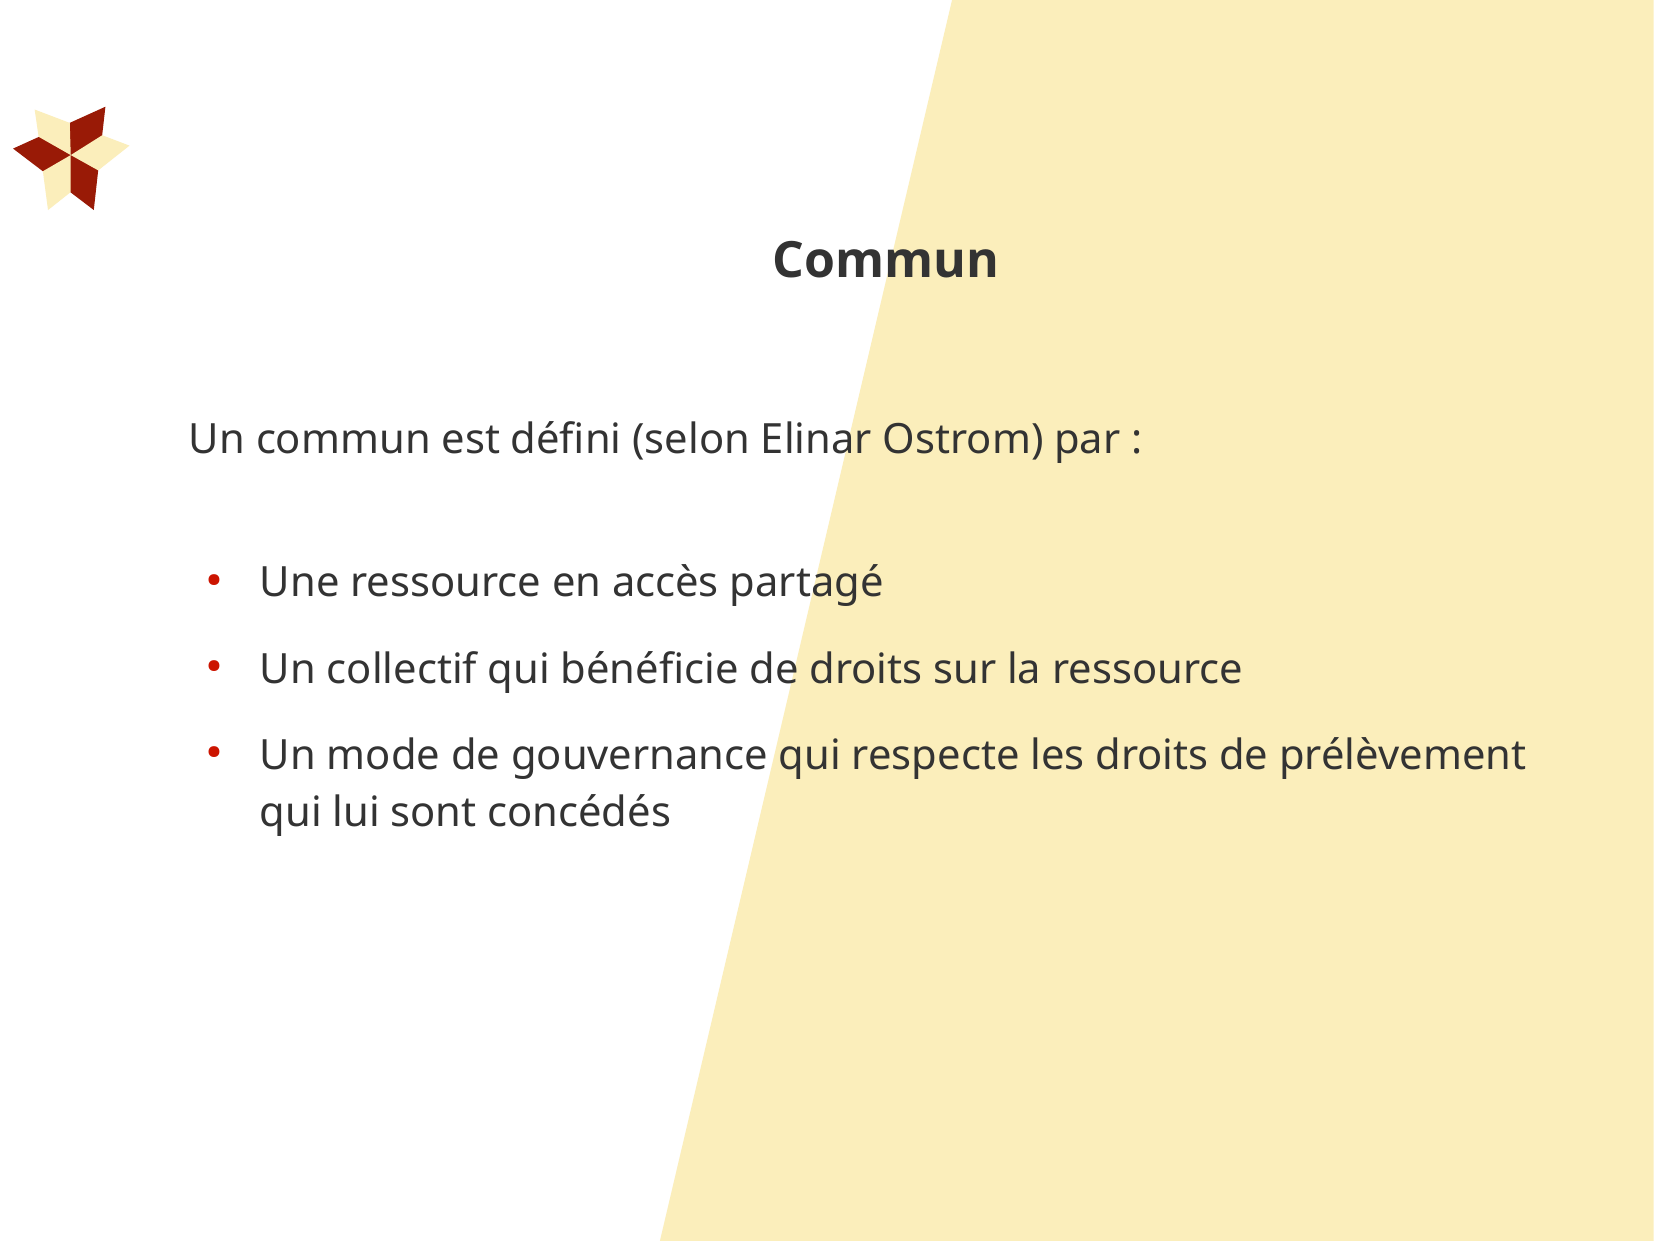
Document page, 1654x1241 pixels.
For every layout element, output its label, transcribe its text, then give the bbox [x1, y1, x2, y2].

list Commun Un commun est défini (selon Elinar Ostrom) par : Une ressource en accès partagé Un collectif qui bénéficie de droits sur la ressource Un mode de gouvernance qui respecte les droits de prélèvement qui lui sont concédés [165, 224, 1583, 567]
